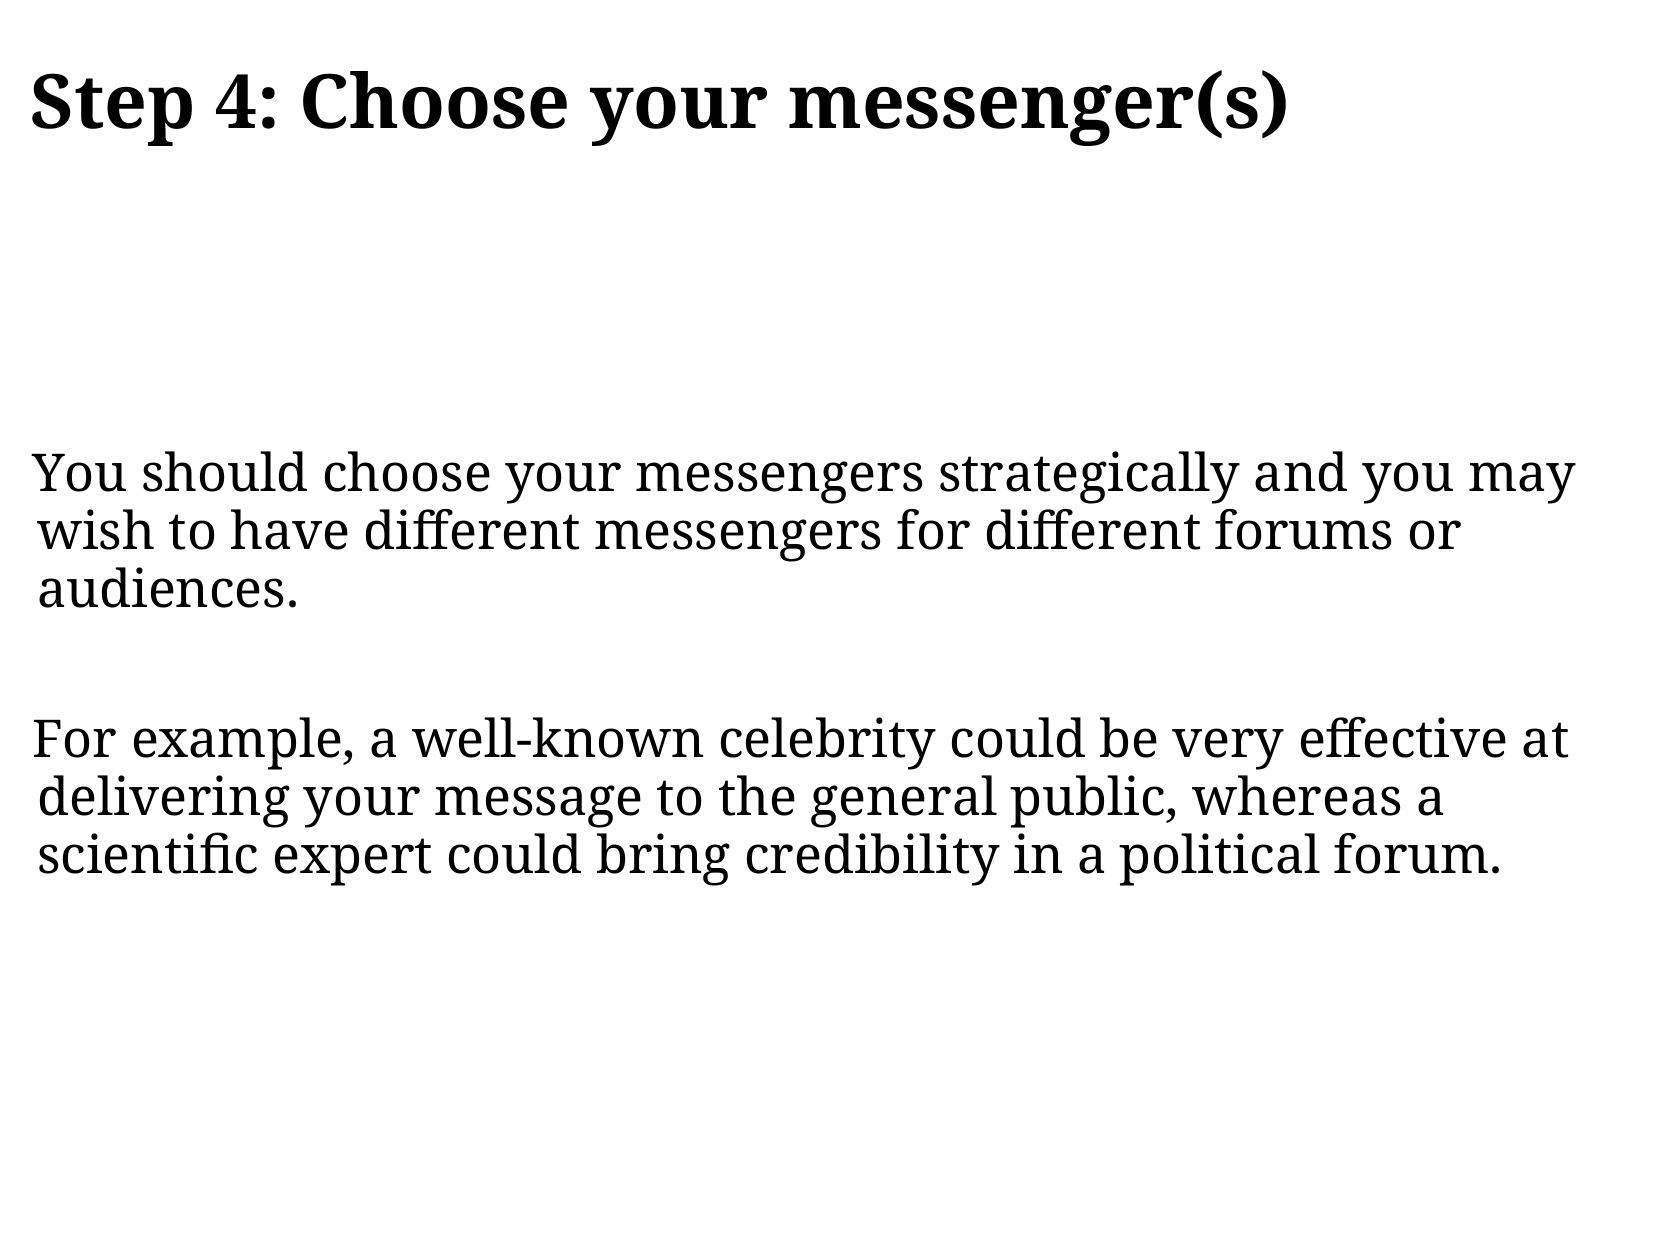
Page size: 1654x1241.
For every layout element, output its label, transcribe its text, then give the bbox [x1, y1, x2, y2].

title Step 4: Choose your messenger(s) [30, 0, 1519, 208]
text_box You should choose your messengers strategically and you may wish to have different messengers for different forums or audiences. For example, a well-known celebrity could be very effective at delivering your message to the general public, whereas a scientific expert could bring credibility in a political forum. [30, 366, 1625, 964]
